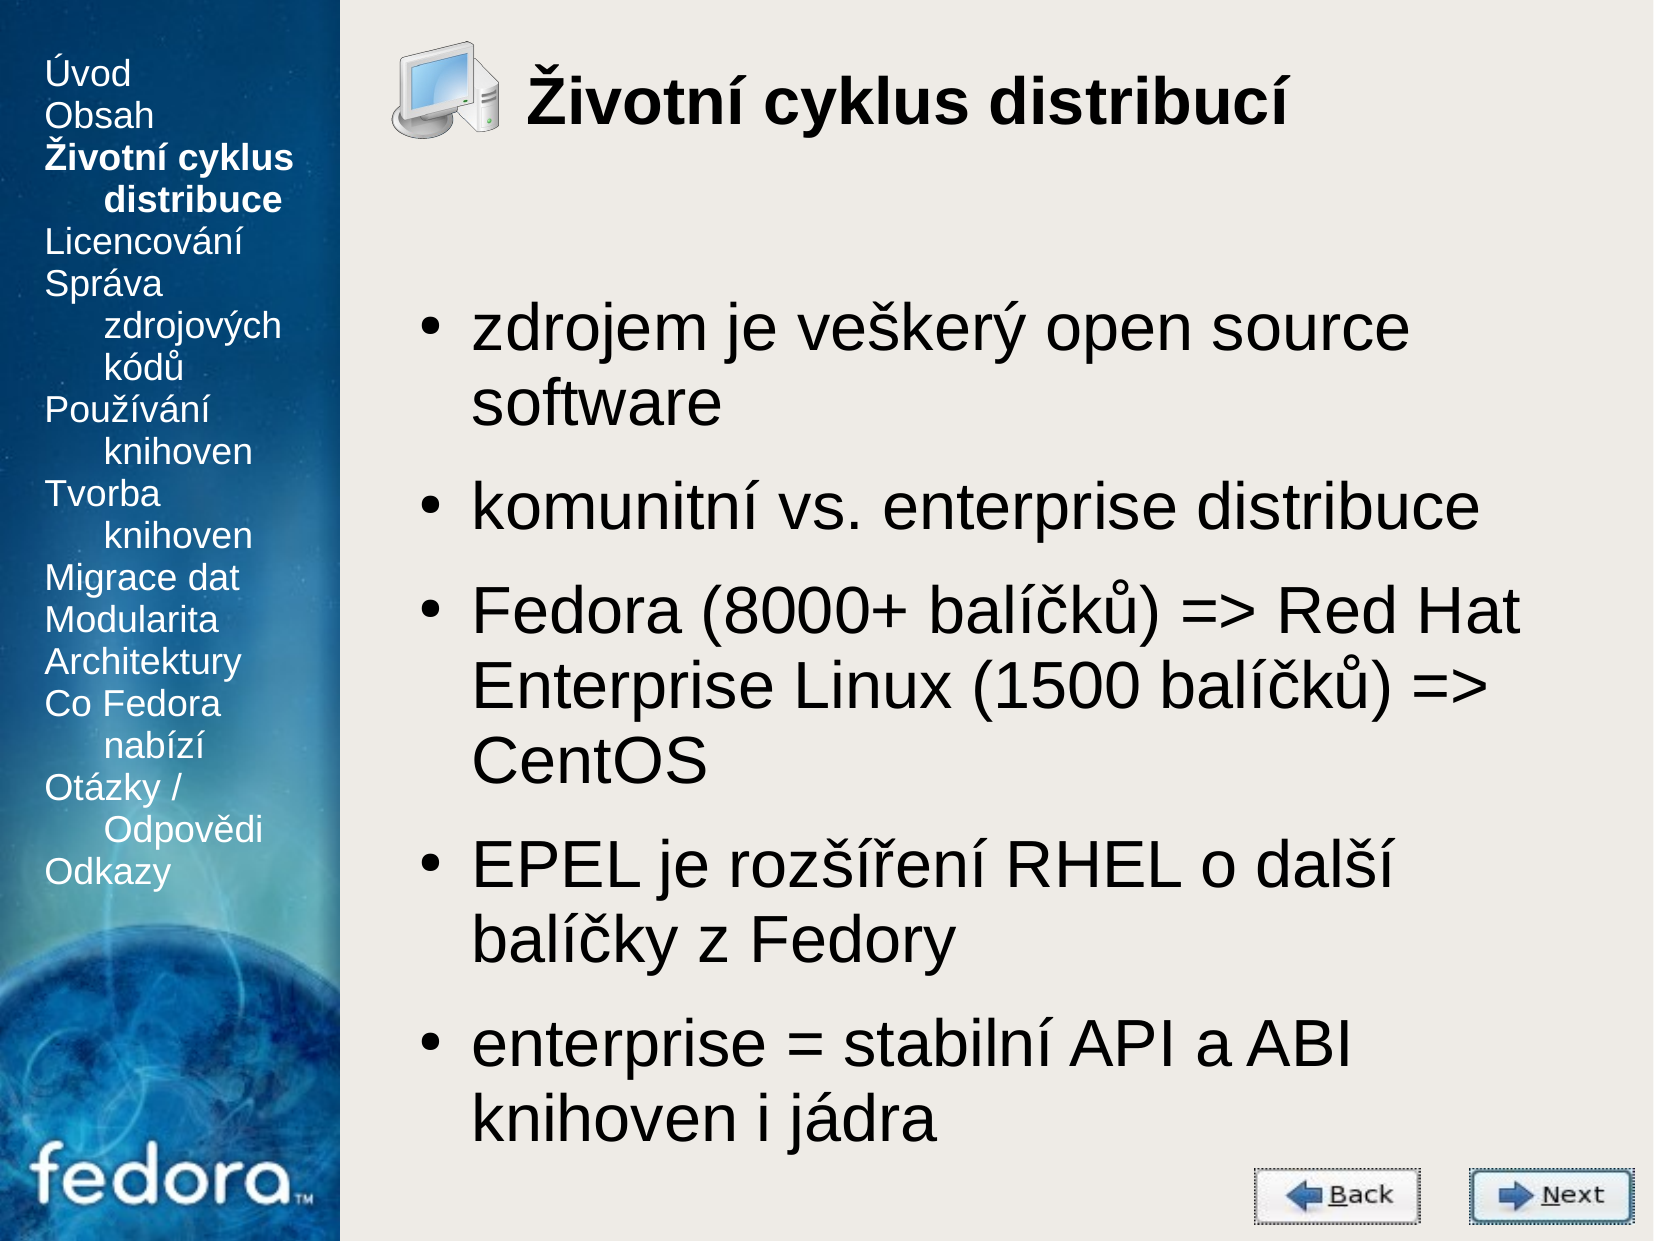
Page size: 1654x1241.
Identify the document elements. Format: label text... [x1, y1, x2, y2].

list zdrojem je veškerý open source software komunitní vs. enterprise distribuce Fedora (8000+ balíčků) => Red Hat Enterprise Linux (1500 balíčků) => CentOS EPEL je rozšíření RHEL o další balíčky z Fedory enterprise = stabilní API a ABI knihoven i jádra [400, 290, 1617, 1157]
text_box Životní cyklus distribucí [511, 56, 1316, 147]
picture [0, 0, 1654, 1241]
text_box Úvod Obsah Životní cyklus distribuce Licencování Správa zdrojových kódů Používání knihoven Tvorba knihoven Migrace dat Modularita Architektury Co Fedora nabízí Otázky / Odpovědi Odkazy [29, 45, 327, 901]
